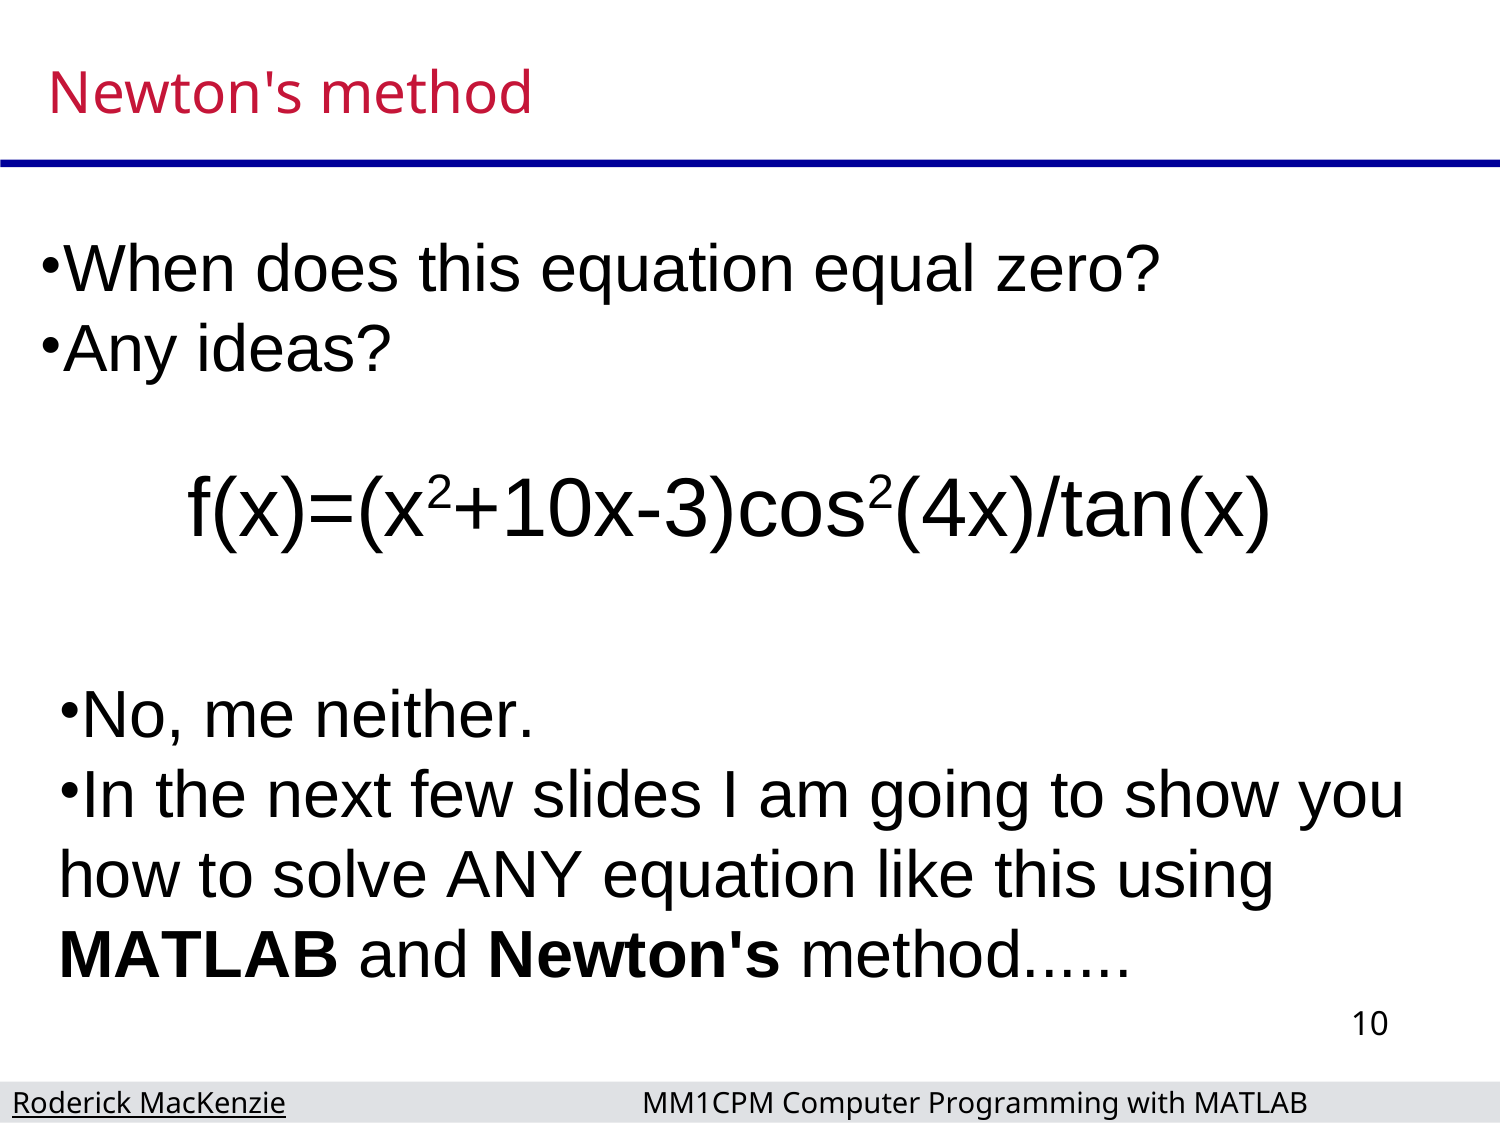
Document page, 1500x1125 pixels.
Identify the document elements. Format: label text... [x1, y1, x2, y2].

text_box No, me neither. In the next few slides I am going to show you how to solve ANY equation like this using MATLAB and Newton's method...... [43, 663, 1460, 998]
title Newton's method [33, 37, 1271, 145]
text_box When does this equation equal zero? Any ideas? [25, 217, 1425, 393]
text_box <number> [1336, 995, 1500, 1066]
text_box f(x)=(x2+10x-3)cos2(4x)/tan(x) [172, 445, 1317, 561]
